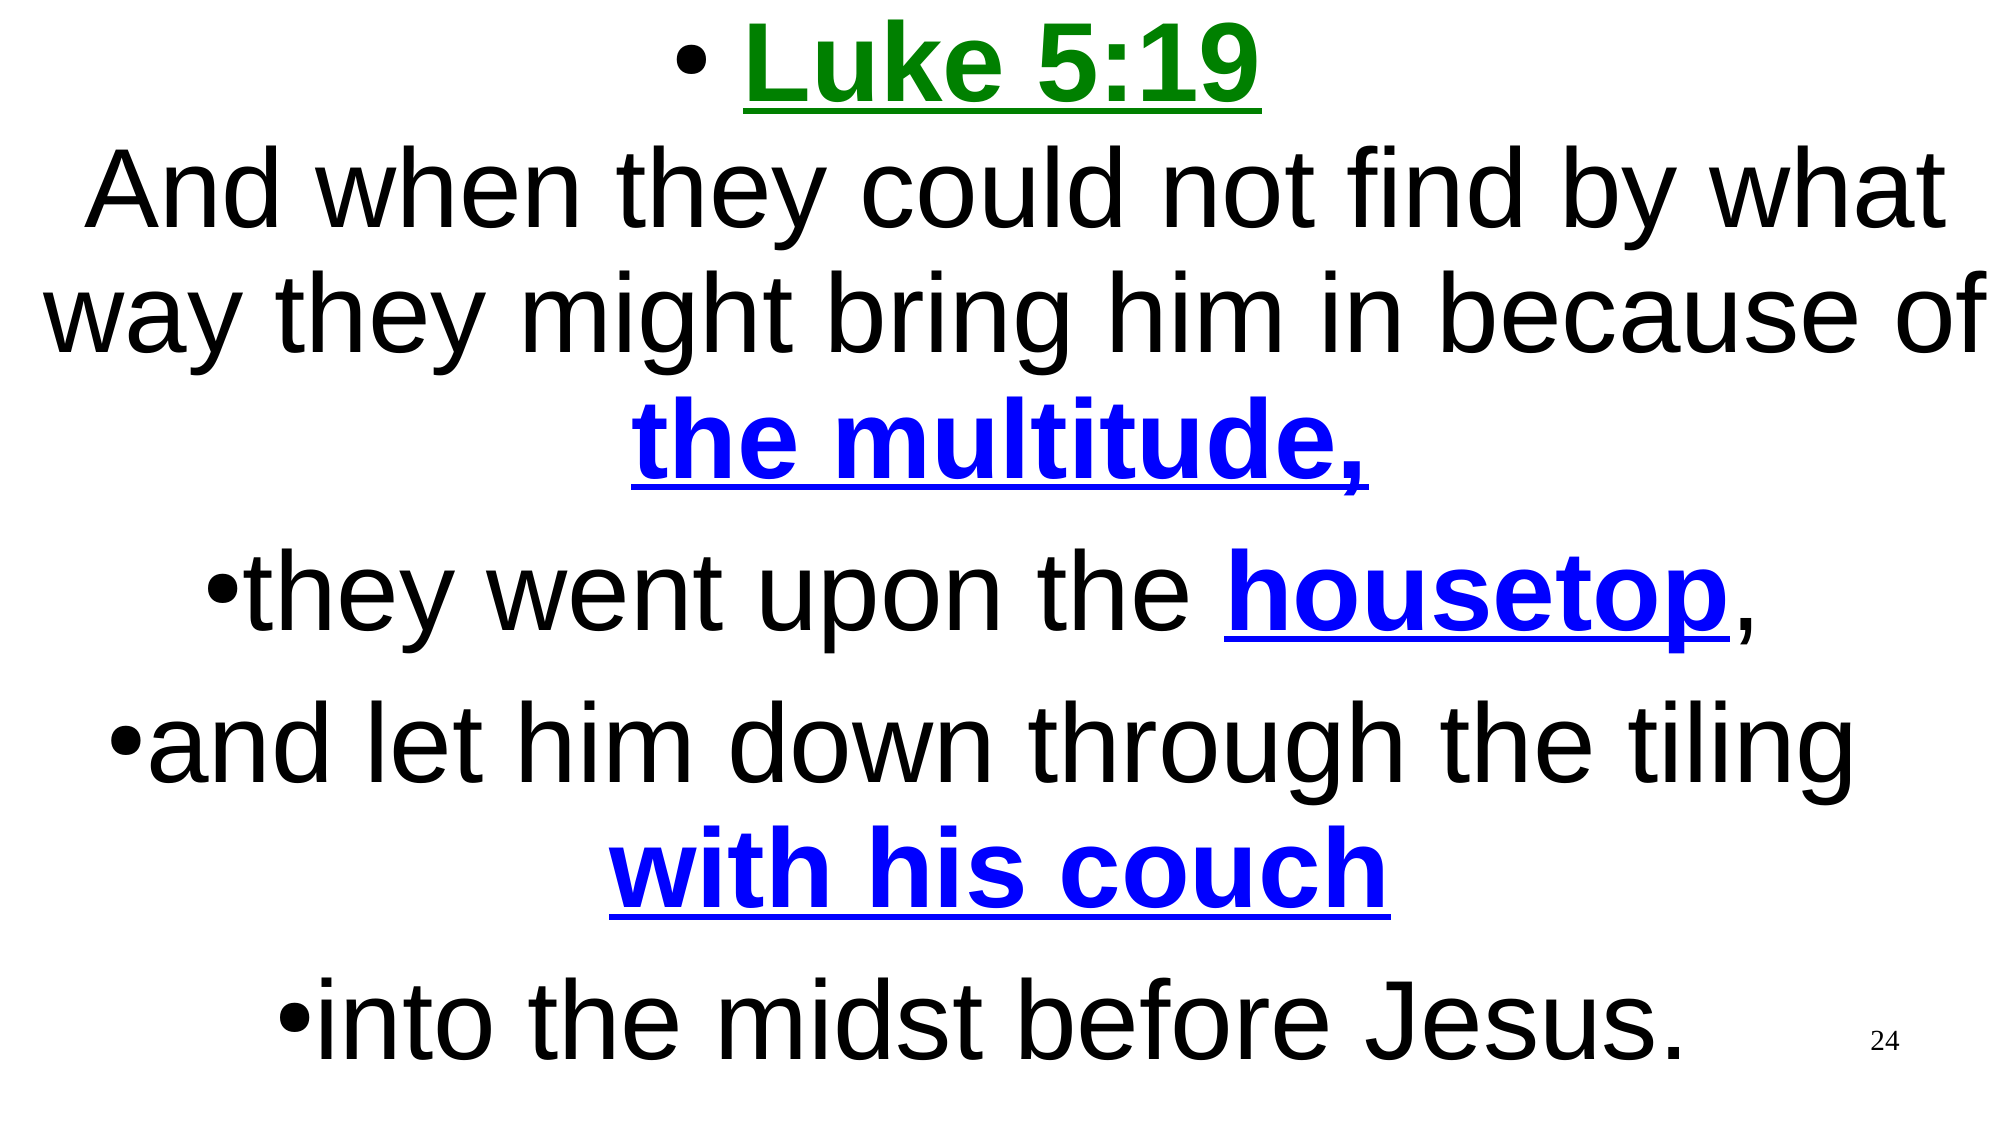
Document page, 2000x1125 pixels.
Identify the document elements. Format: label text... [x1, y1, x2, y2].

list Luke 5:19 And when they could not find by what way they might bring him in because of the multitude, they went upon the housetop, and let him down through the tiling with his couch into the midst before Jesus. [0, 0, 1996, 1123]
